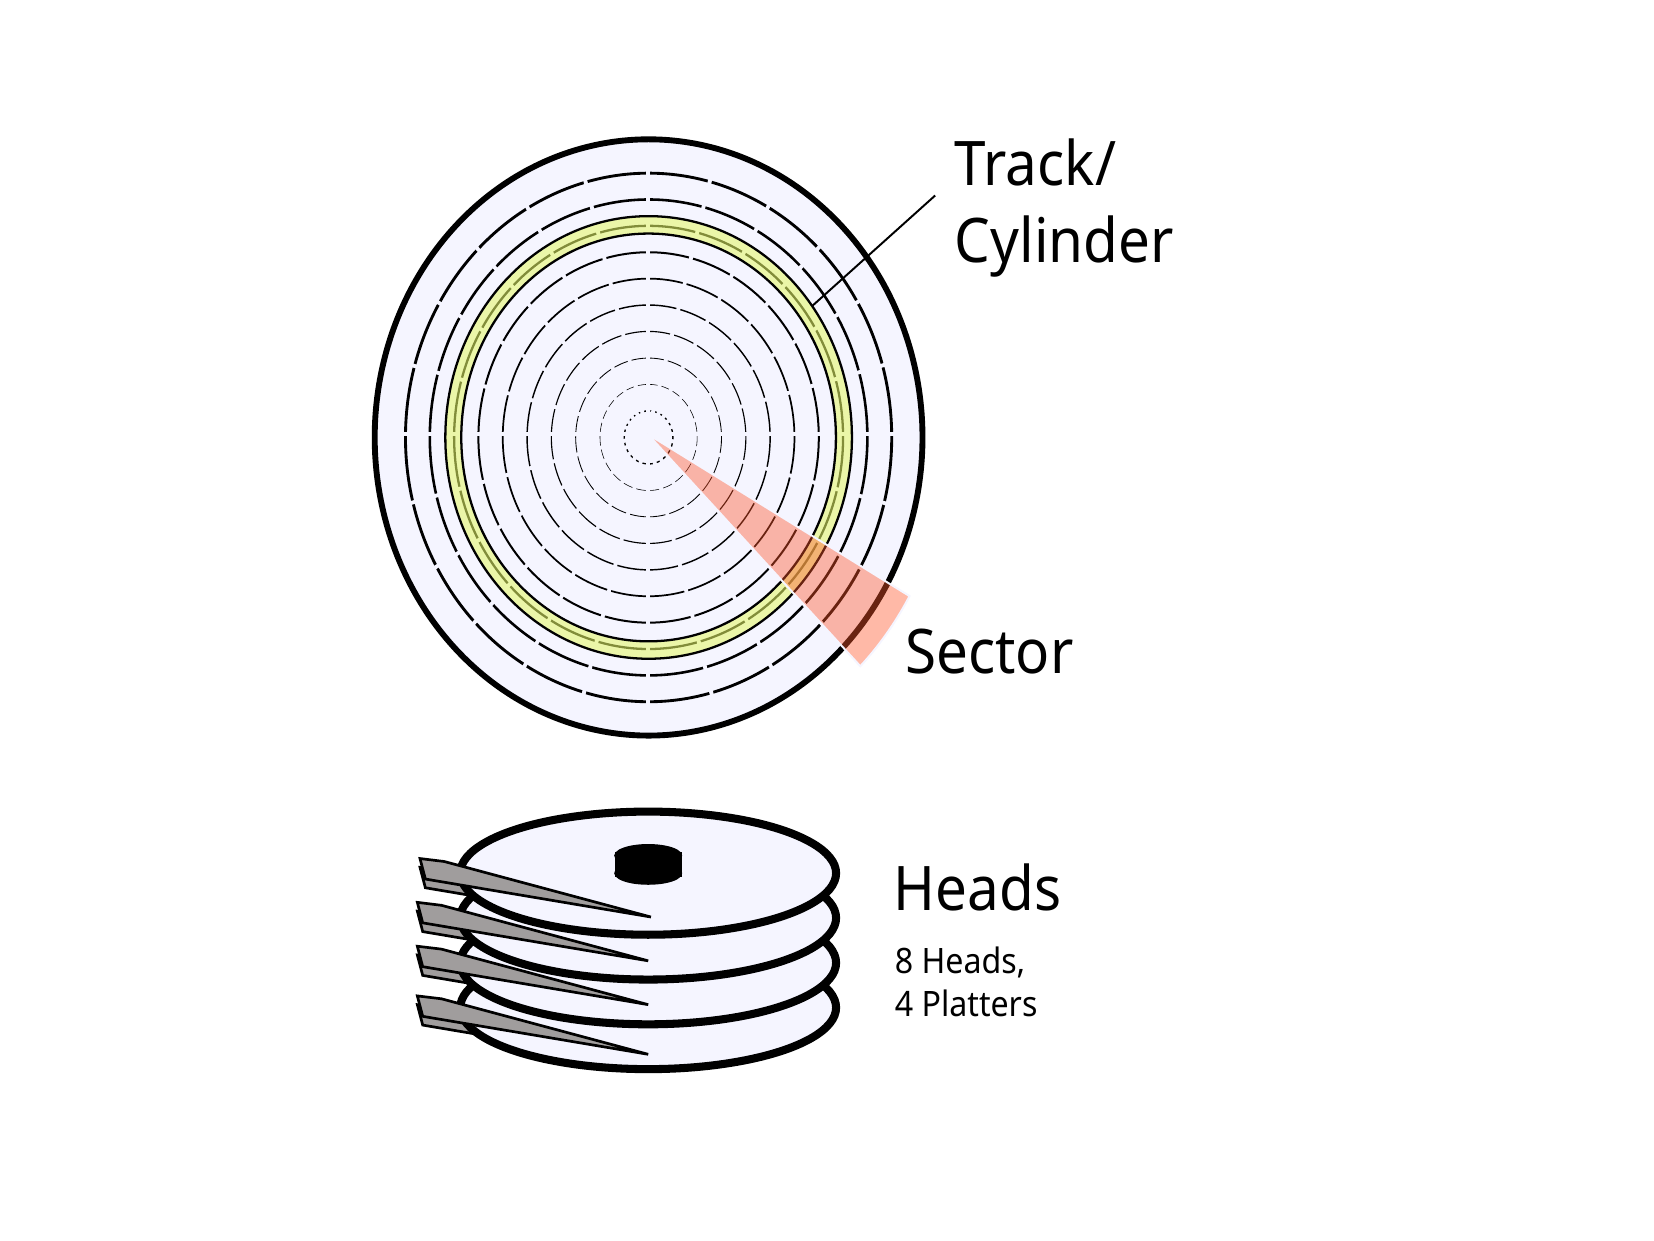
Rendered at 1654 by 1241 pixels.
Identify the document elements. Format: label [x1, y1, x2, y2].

picture [295, 29, 1329, 1241]
